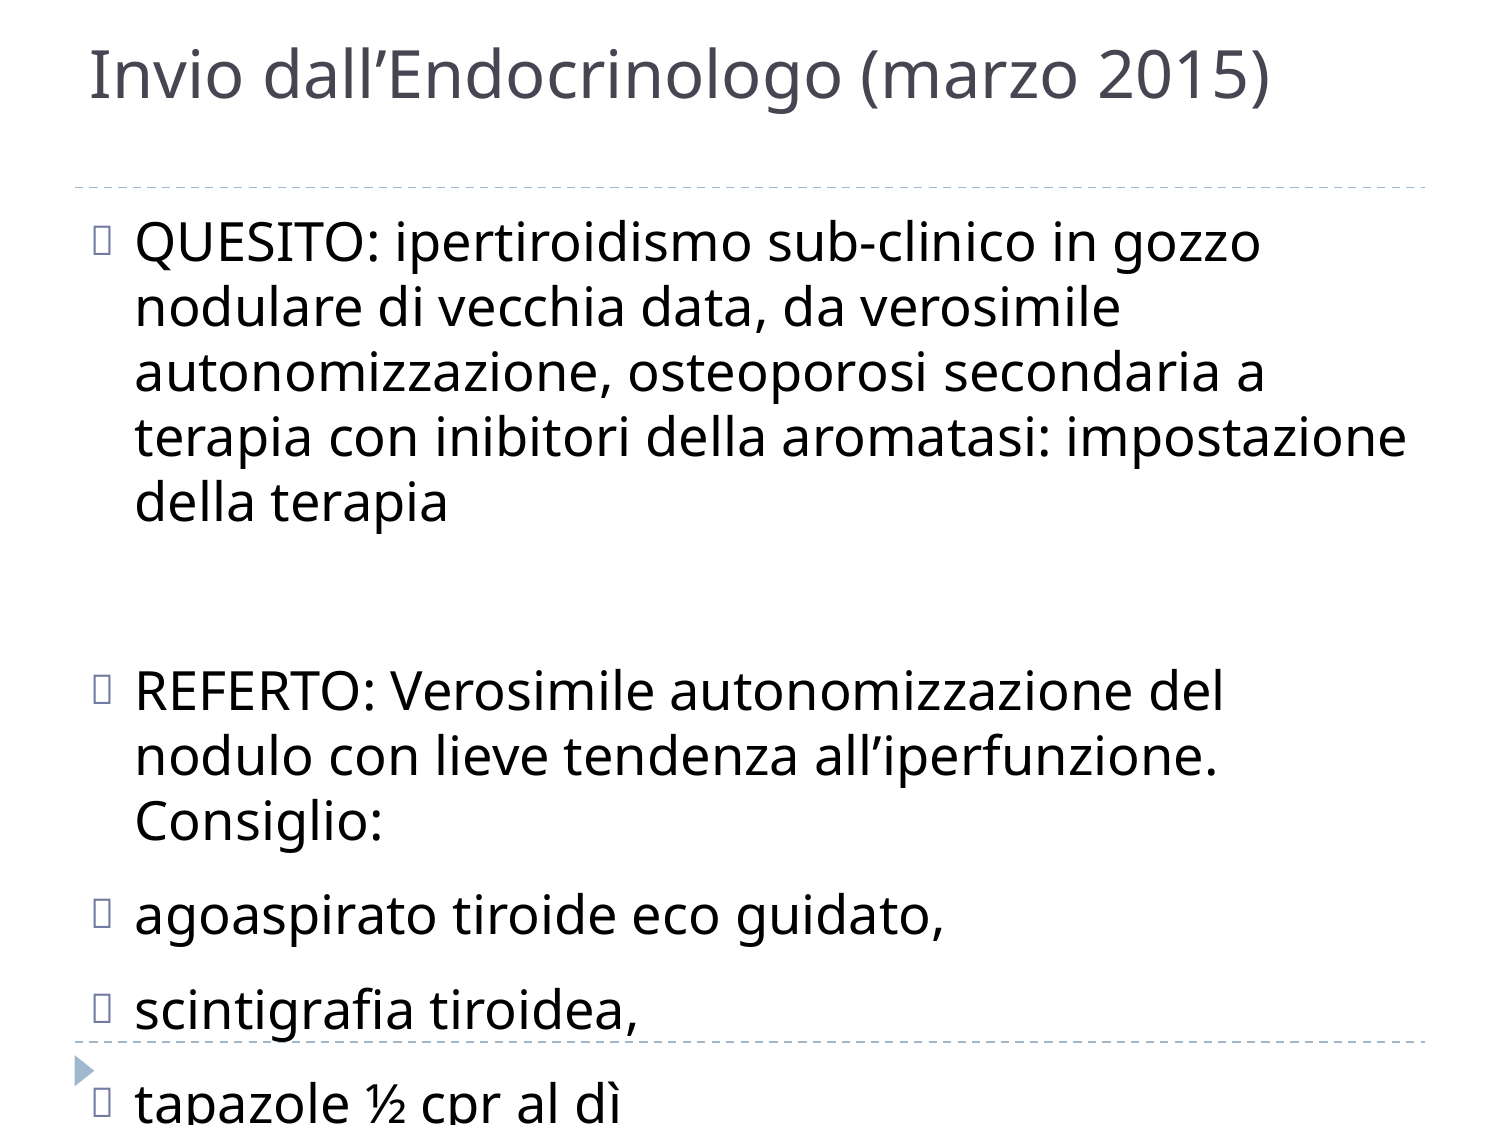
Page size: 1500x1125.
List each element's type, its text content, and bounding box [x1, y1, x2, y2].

title Invio dall’Endocrinologo (marzo 2015) [75, 24, 1425, 188]
list QUESITO: ipertiroidismo sub-clinico in gozzo nodulare di vecchia data, da verosimile autonomizzazione, osteoporosi secondaria a terapia con inibitori della aromatasi: impostazione della terapia REFERTO: Verosimile autonomizzazione del nodulo con lieve tendenza all’iperfunzione. Consiglio: agoaspirato tiroide eco guidato, scintigrafia tiroidea, tapazole ½ cpr al dì emocromo e GOT+GPT dopo 7 gg di terapia TSH R a 3-4 mesi dall’inizio della terapia. [75, 200, 1425, 1010]
